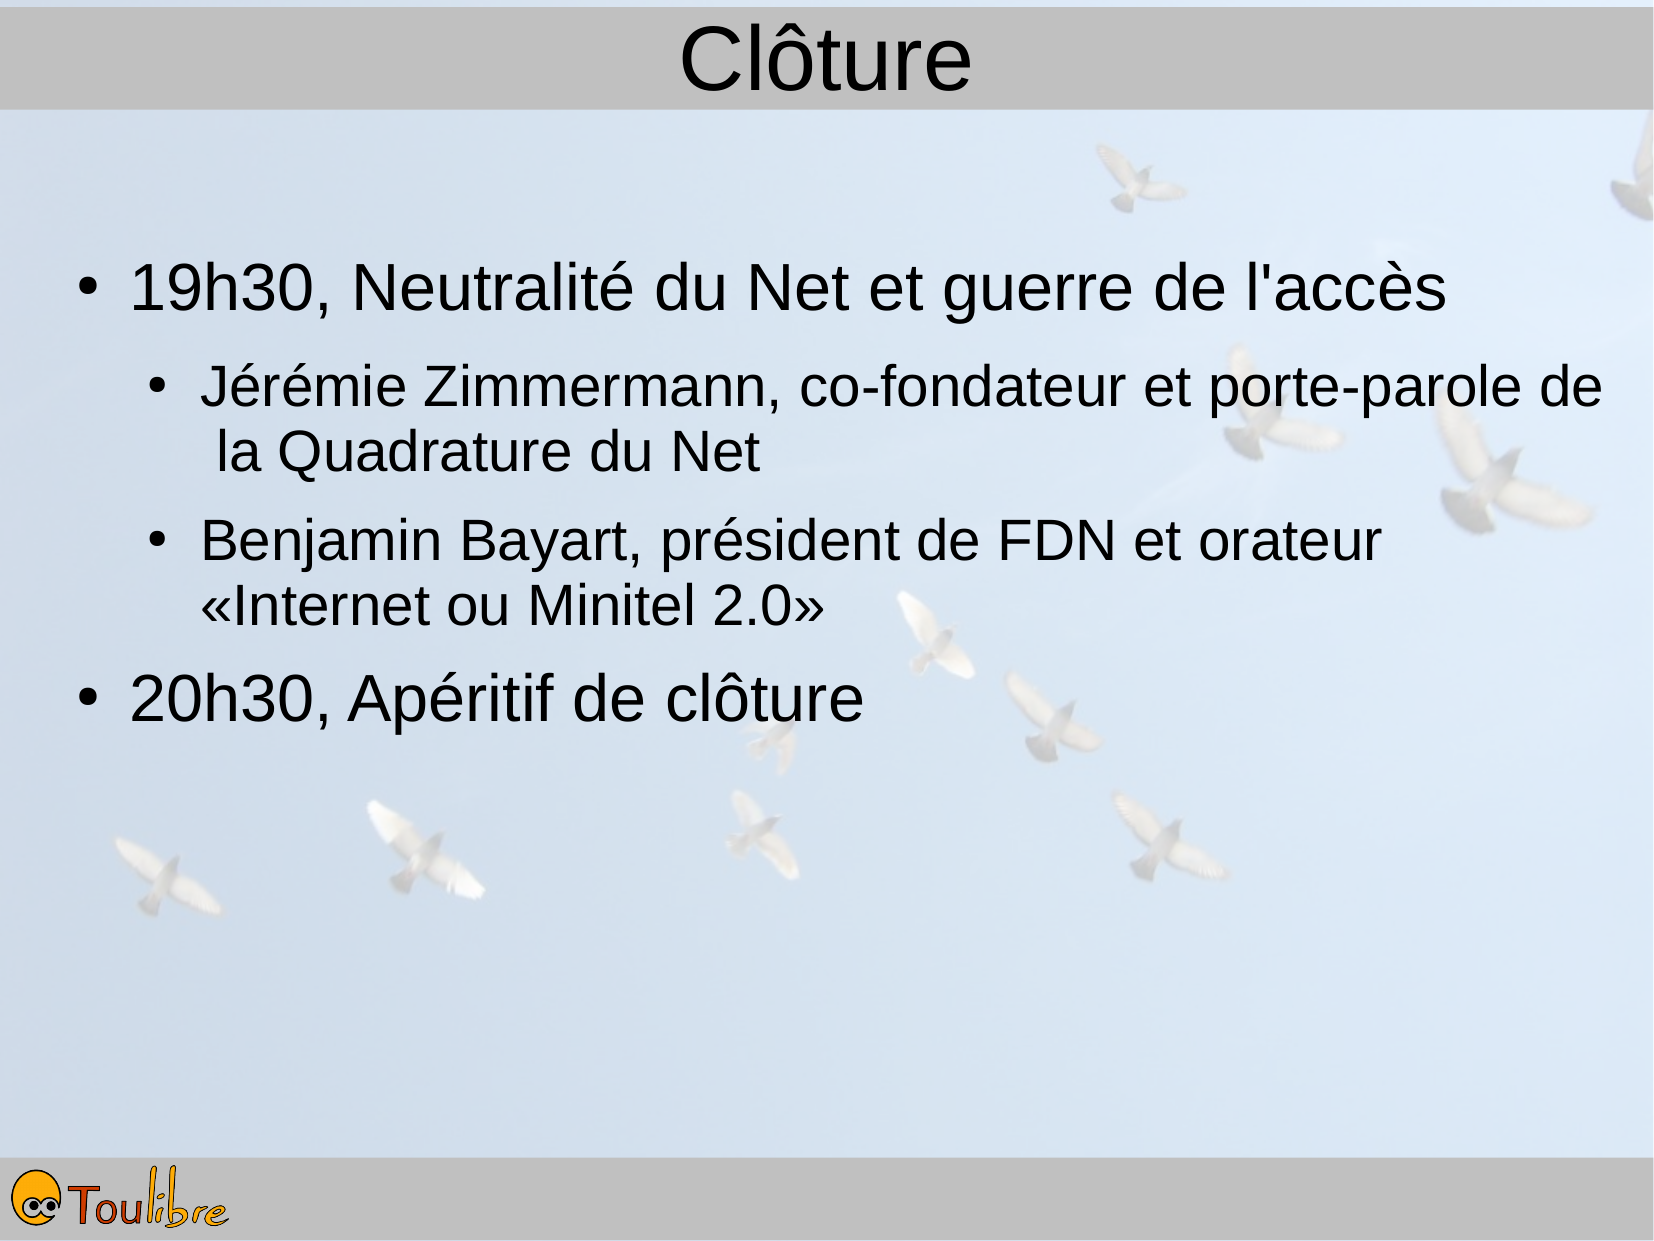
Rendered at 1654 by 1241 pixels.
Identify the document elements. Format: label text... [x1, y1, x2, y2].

picture [11, 1165, 229, 1228]
list 19h30, Neutralité du Net et guerre de l'accès Jérémie Zimmermann, co-fondateur et porte-parole de la Quadrature du Net Benjamin Bayart, président de FDN et orateur «Internet ou Minitel 2.0» 20h30, Apéritif de clôture [58, 249, 1616, 1069]
title Clôture [0, 7, 1654, 110]
